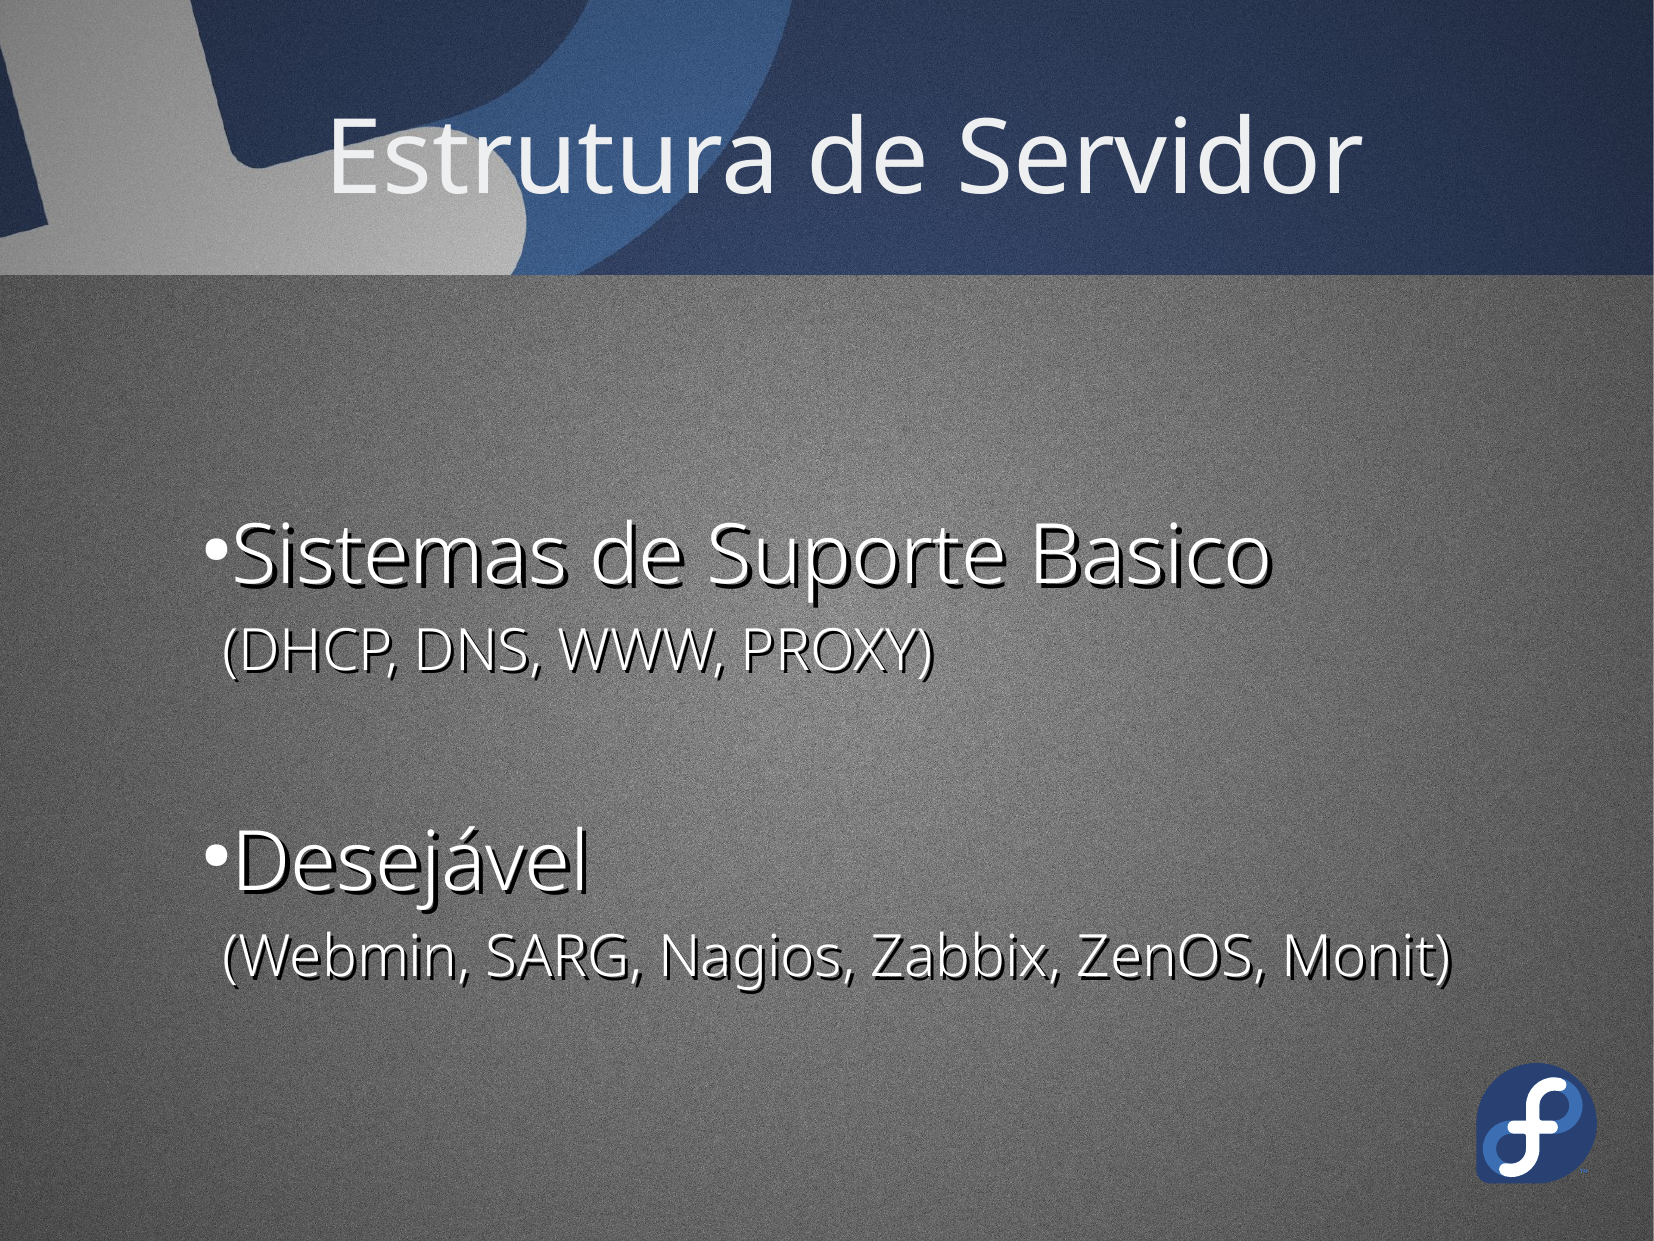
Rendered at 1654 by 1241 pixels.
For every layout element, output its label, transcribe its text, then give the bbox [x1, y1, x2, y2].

text_box Sistemas de Suporte Basico (DHCP, DNS, WWW, PROXY) Desejável (Webmin, SARG, Nagios, Zabbix, ZenOS, Monit) [82, 384, 1571, 1104]
title Estrutura de Servidor [82, 49, 1571, 257]
picture [0, 0, 1654, 1241]
